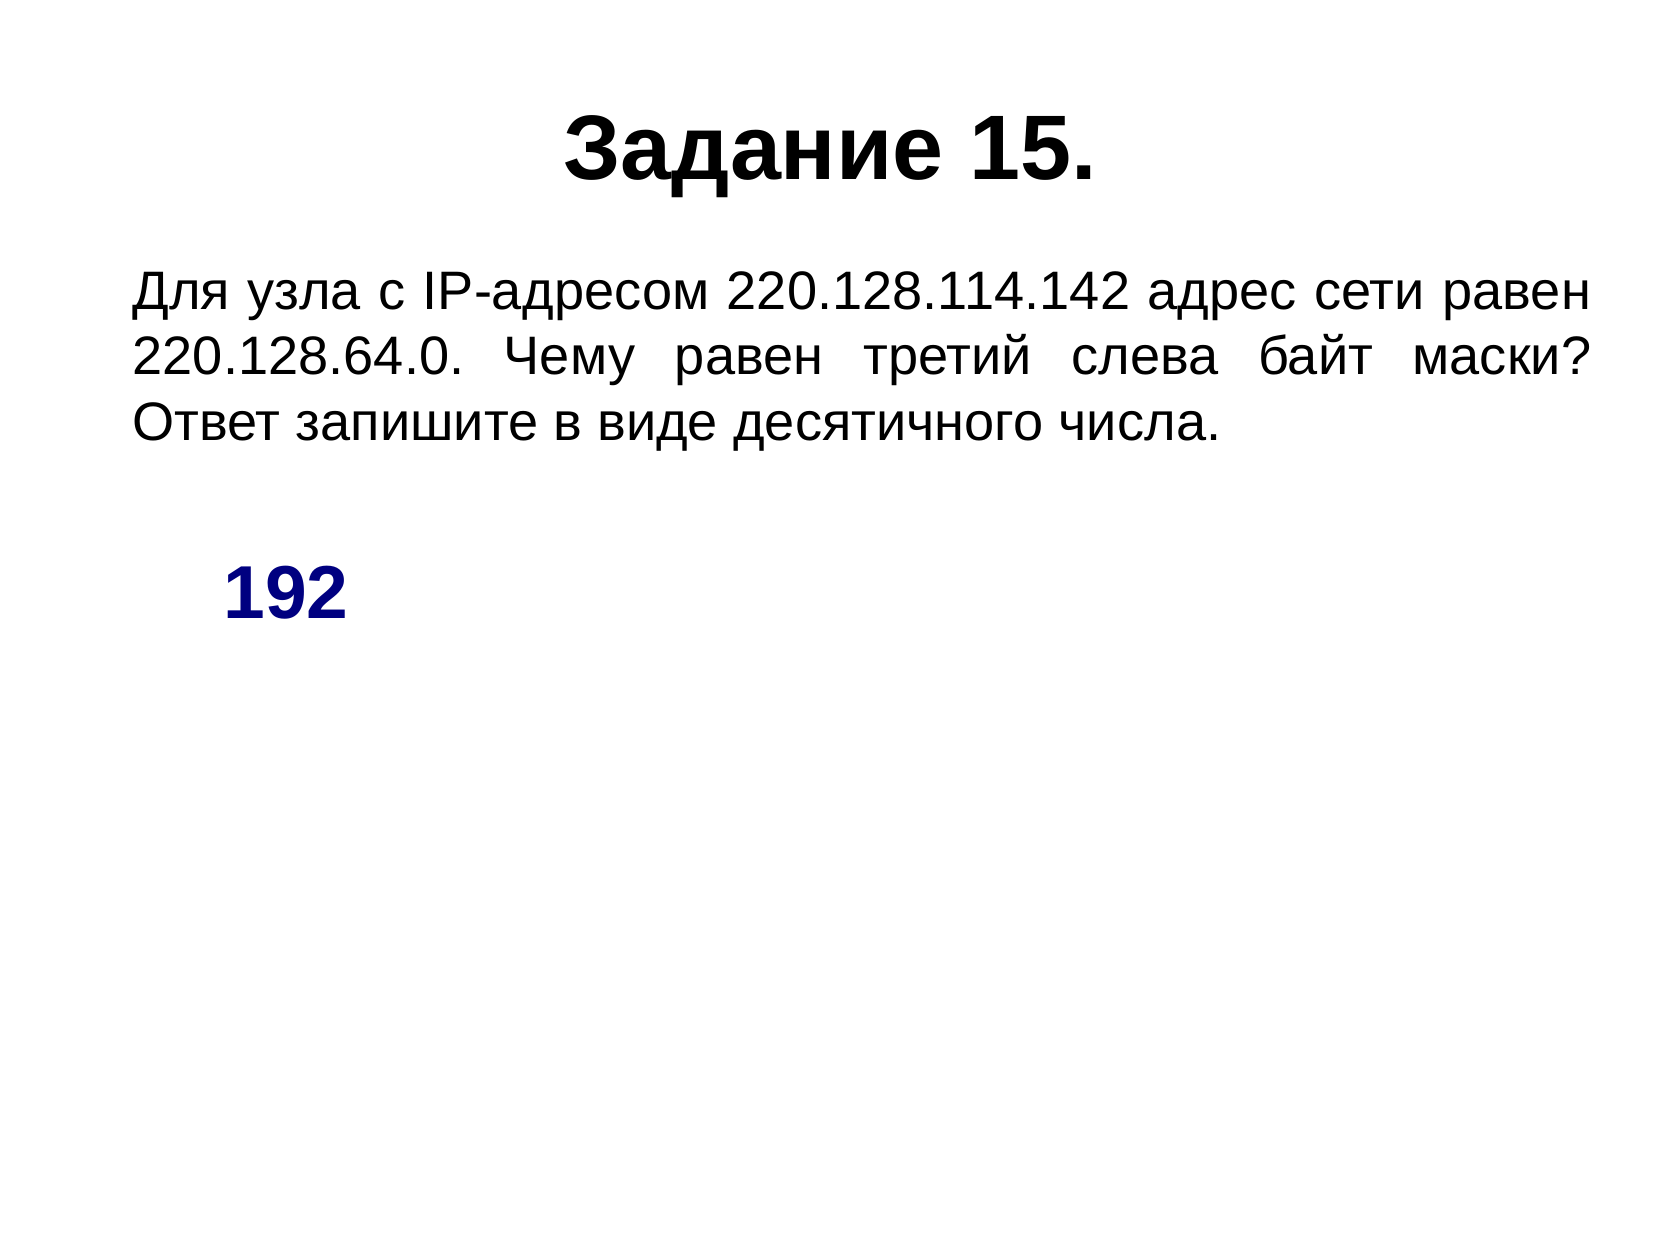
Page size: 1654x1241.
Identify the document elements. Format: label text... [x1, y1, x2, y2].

title Задание 15. [82, 68, 1571, 248]
list Для узла с IP-адресом 220.128.114.142 адрес сети равен 220.128.64.0. Чему равен третий слева байт маски? Ответ запишите в виде десятичного числа. 192 [58, 248, 1609, 1205]
